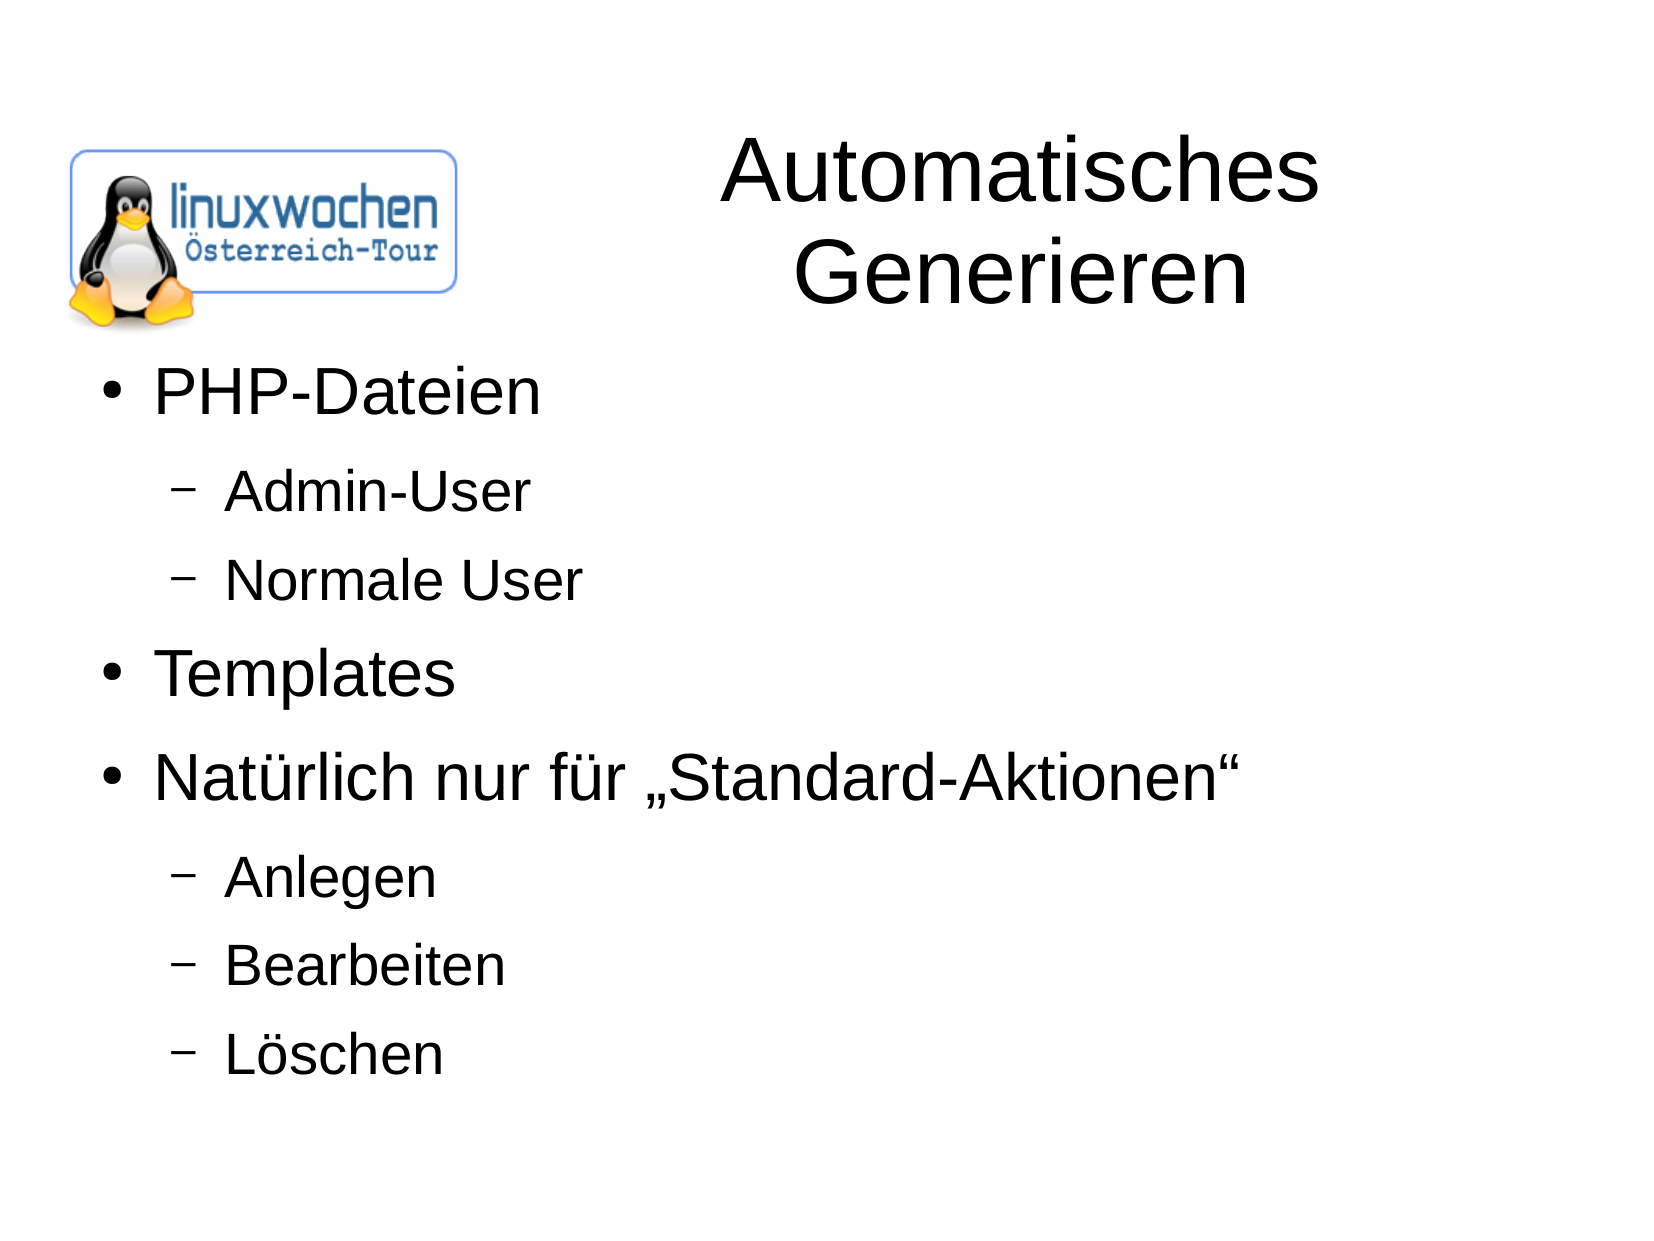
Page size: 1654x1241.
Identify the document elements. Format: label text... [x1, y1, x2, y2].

title Automatisches Generieren [484, 118, 1559, 324]
list PHP-Dateien Admin-User Normale User Templates Natürlich nur für „Standard-Aktionen“ Anlegen Bearbeiten Löschen [82, 354, 1571, 1111]
picture [37, 129, 472, 338]
